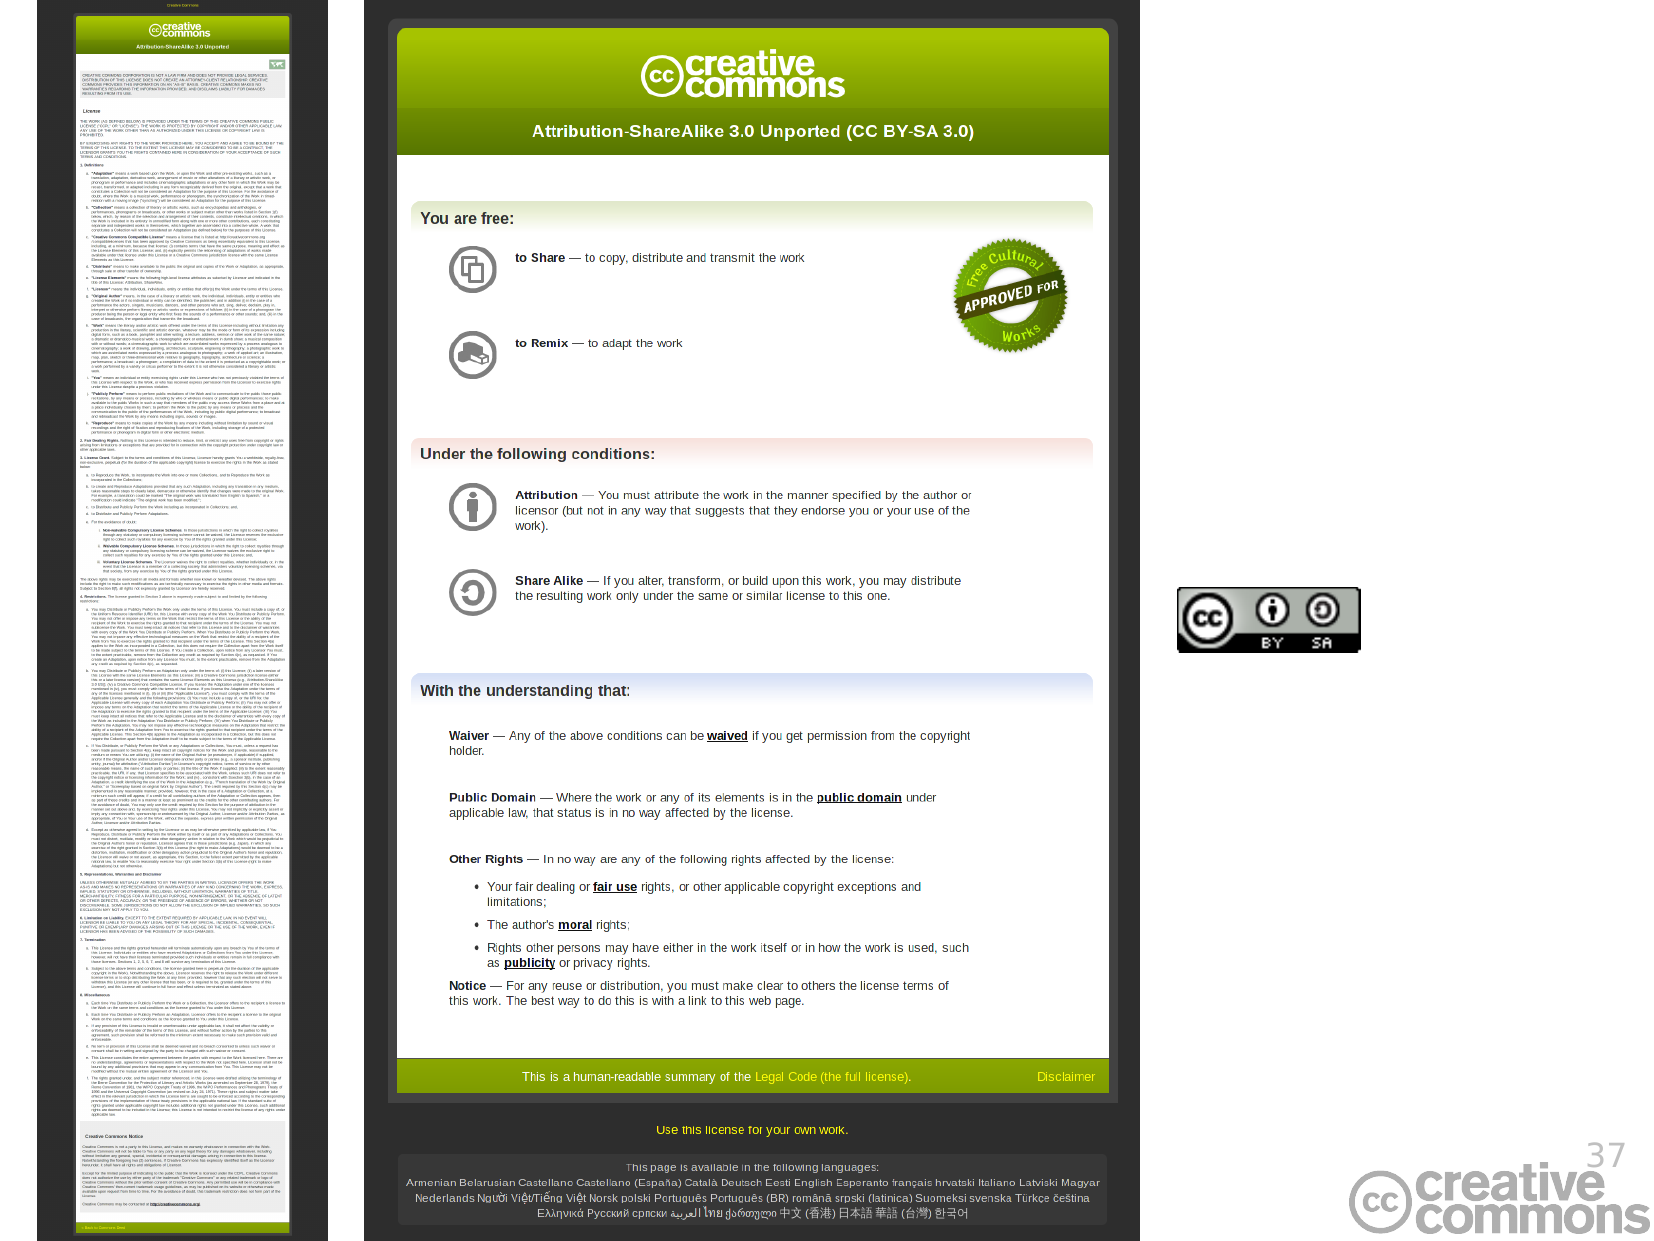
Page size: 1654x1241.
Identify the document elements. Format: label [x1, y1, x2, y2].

picture [1177, 587, 1361, 653]
picture [364, 0, 1140, 1241]
picture [1349, 1162, 1650, 1234]
picture [37, 0, 328, 1241]
